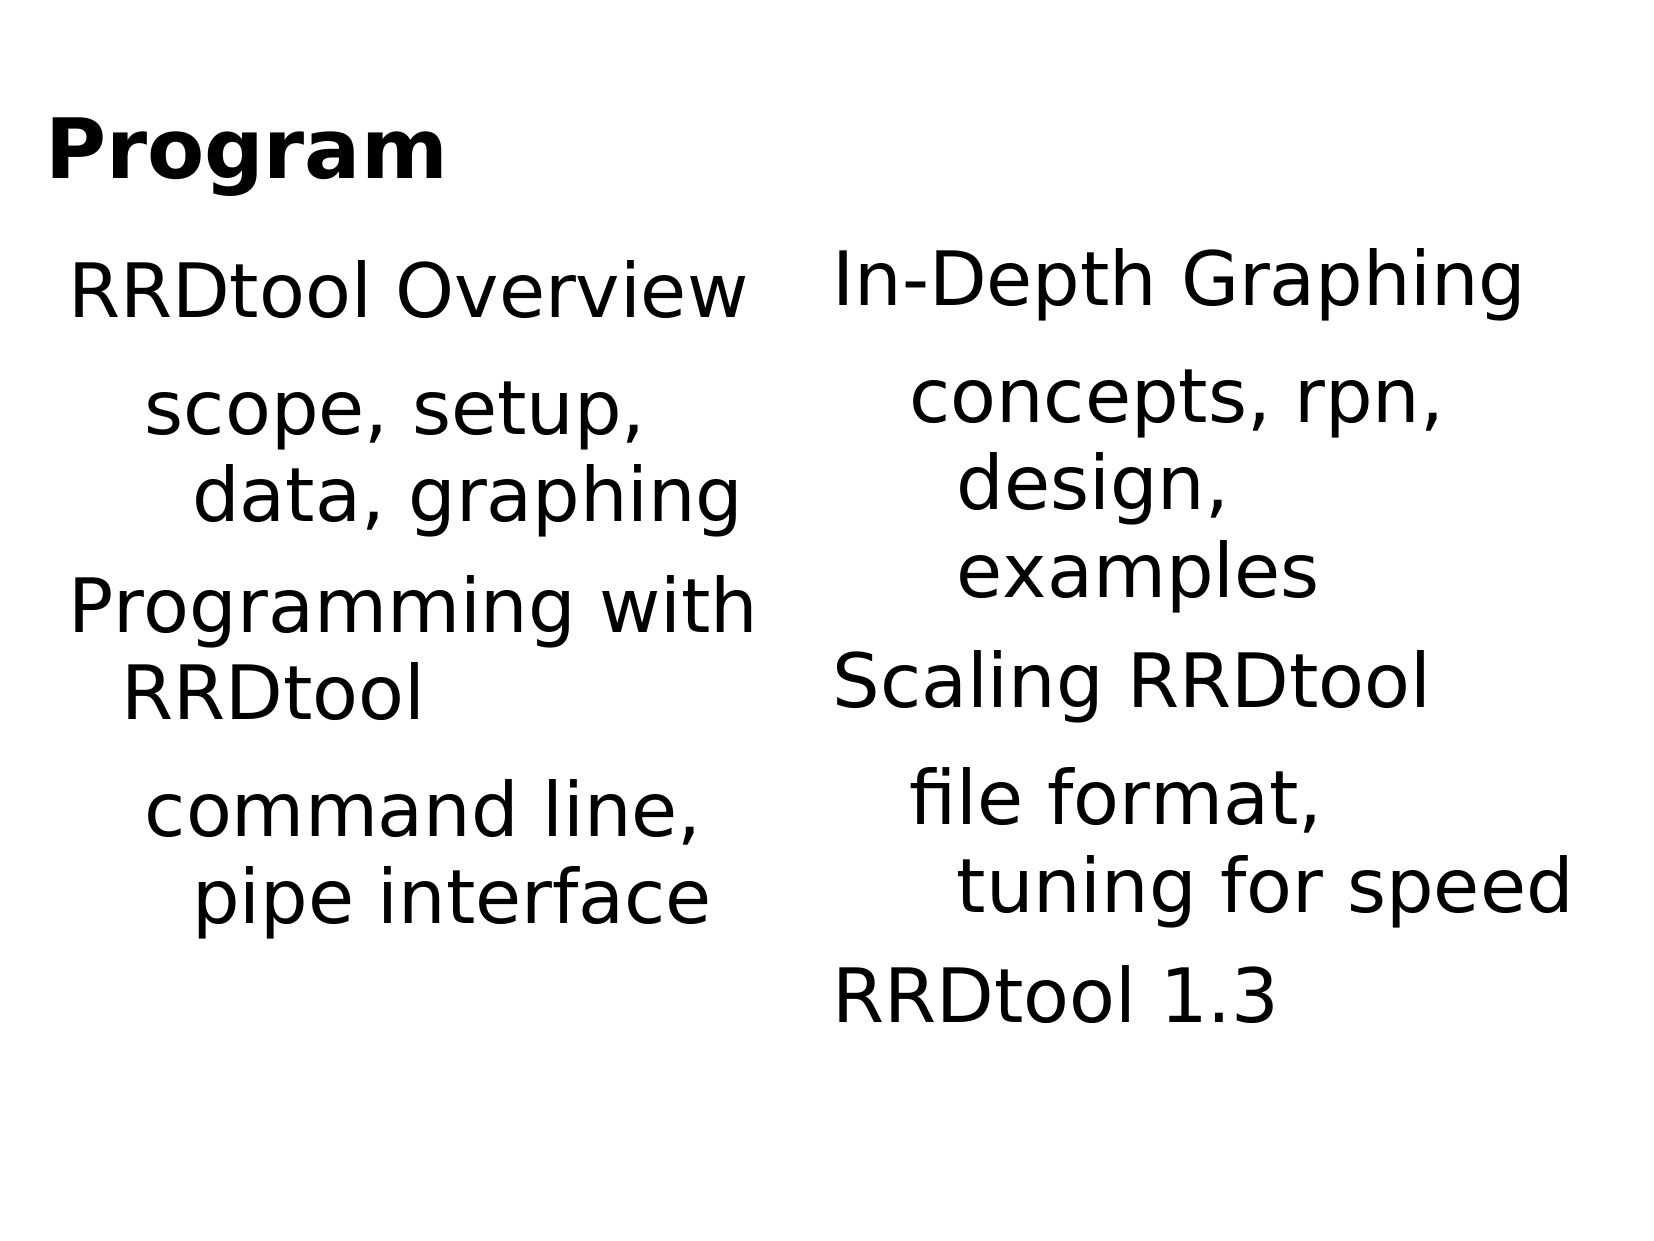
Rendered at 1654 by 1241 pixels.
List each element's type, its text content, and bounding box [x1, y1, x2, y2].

title Program [45, 75, 1583, 225]
list In-Depth Graphing concepts, rpn, design, examples Scaling RRDtool file format, tuning for speed RRDtool 1.3 [814, 236, 1583, 1085]
list RRDtool Overview scope, setup, data, graphing Programming with RRDtool command line, pipe interface [50, 248, 768, 1111]
